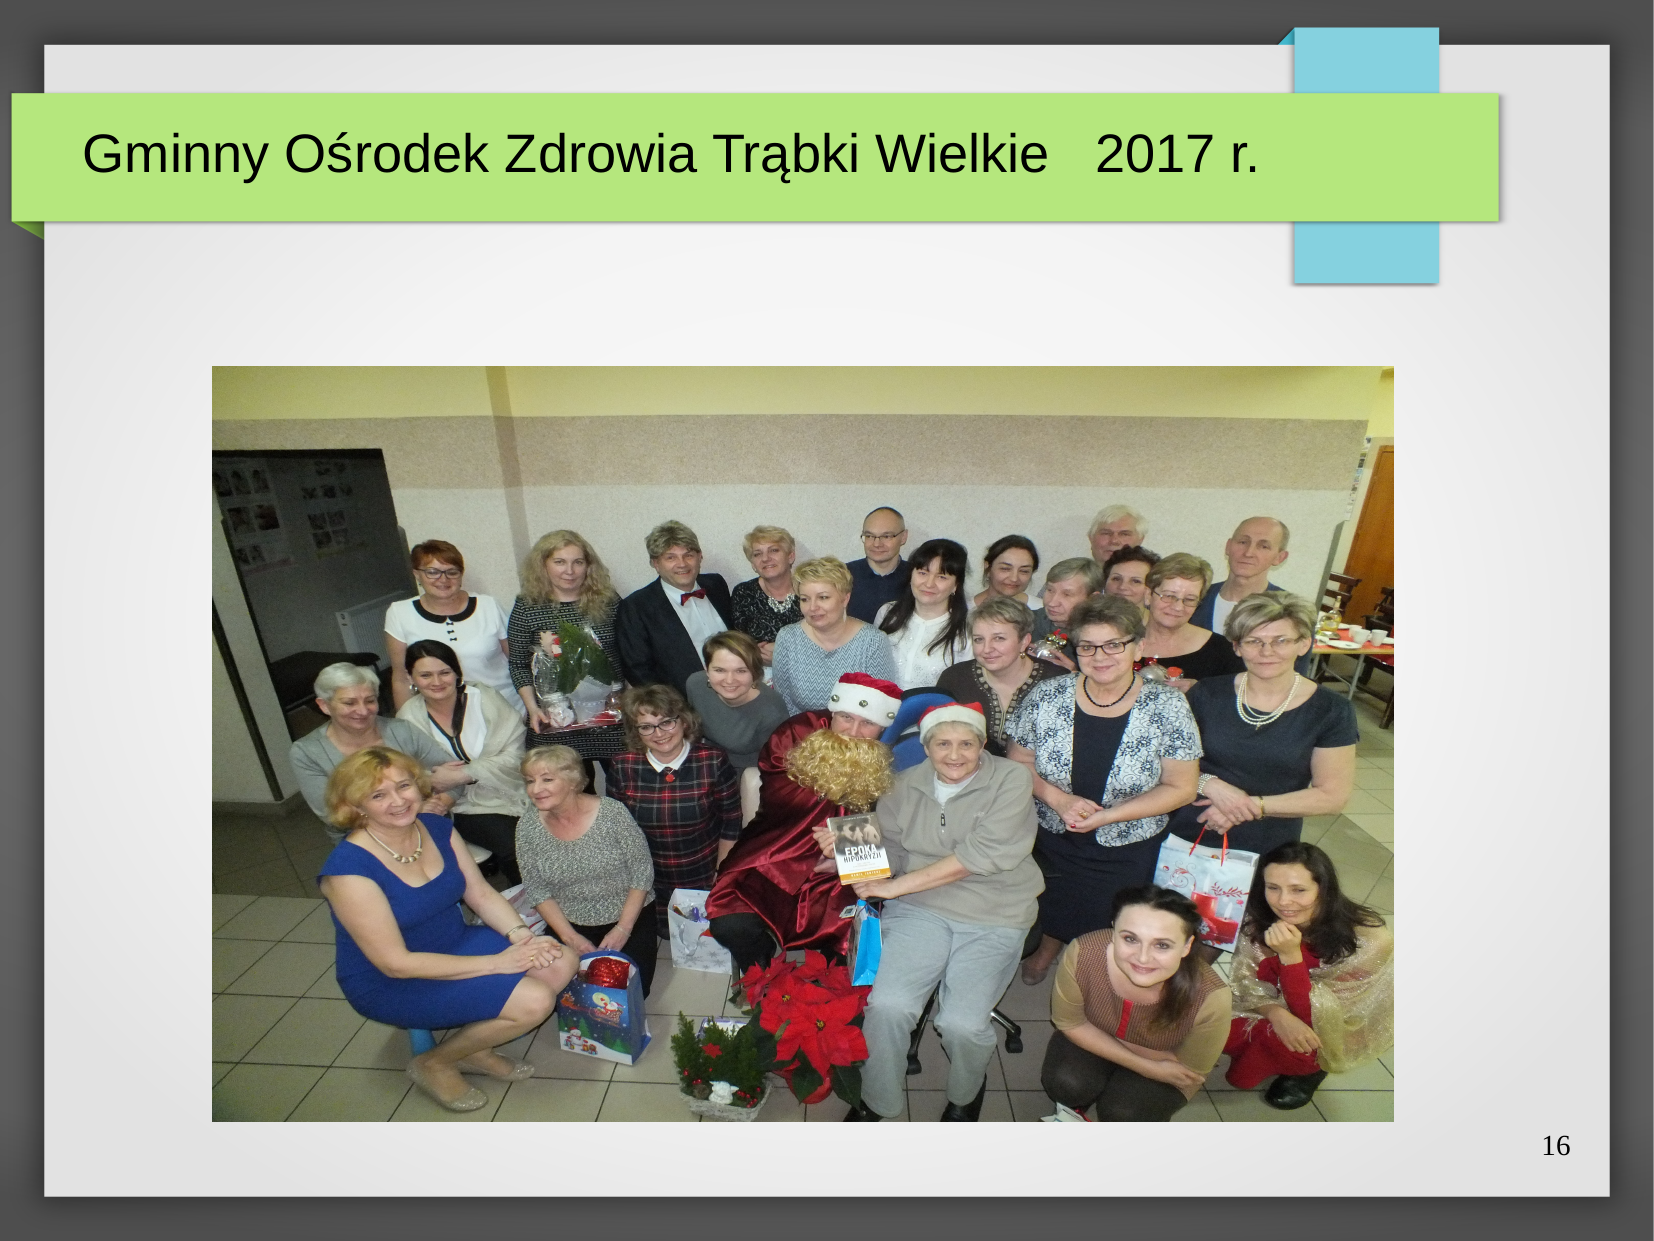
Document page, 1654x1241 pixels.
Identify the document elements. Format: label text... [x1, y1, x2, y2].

title Gminny Ośrodek Zdrowia Trąbki Wielkie 2017 r. [82, 94, 1264, 213]
picture [0, 0, 1654, 1241]
list Dziękuję za uwagę. [425, 308, 1654, 1028]
